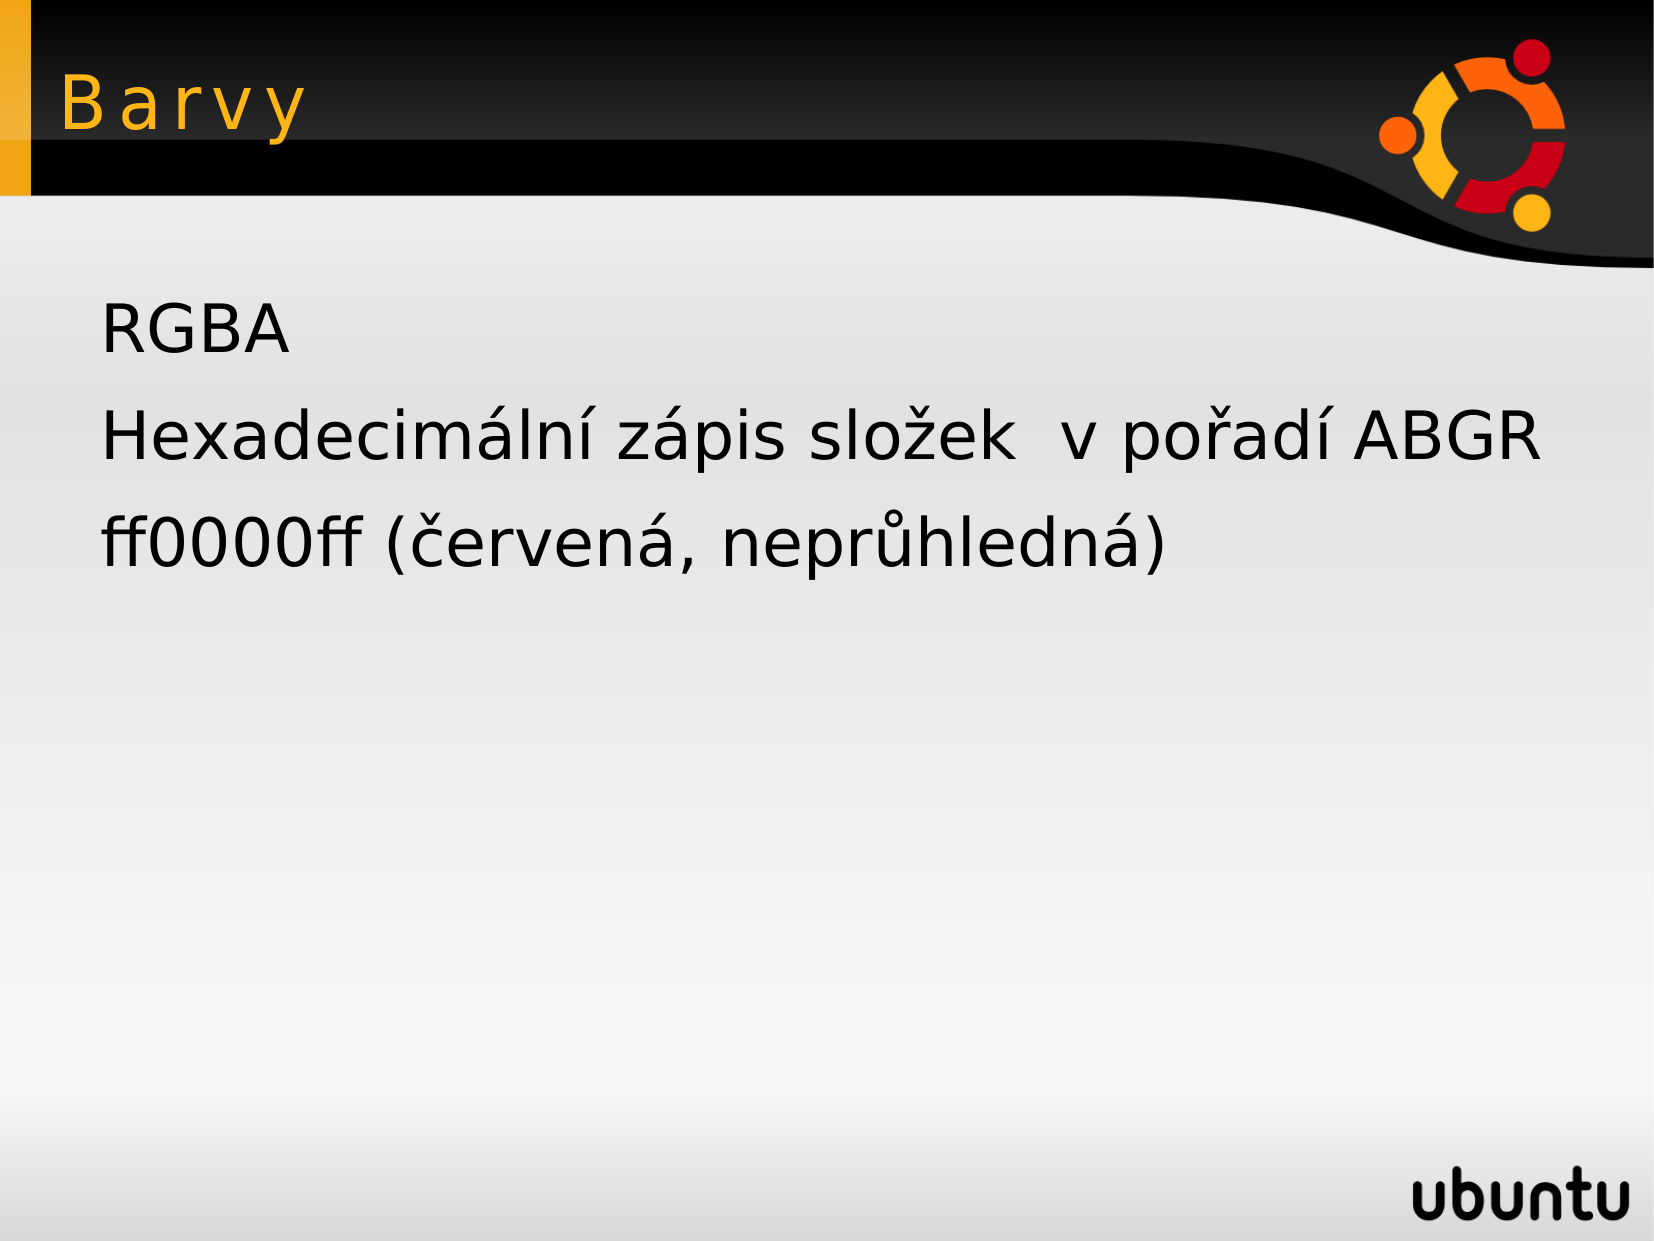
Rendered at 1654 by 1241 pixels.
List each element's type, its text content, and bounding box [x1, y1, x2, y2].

picture [0, 0, 1654, 1241]
list RGBA Hexadecimální zápis složek v pořadí ABGR ff0000ff (červená, neprůhledná) [82, 290, 1571, 1109]
title Barvy [59, 29, 1270, 178]
